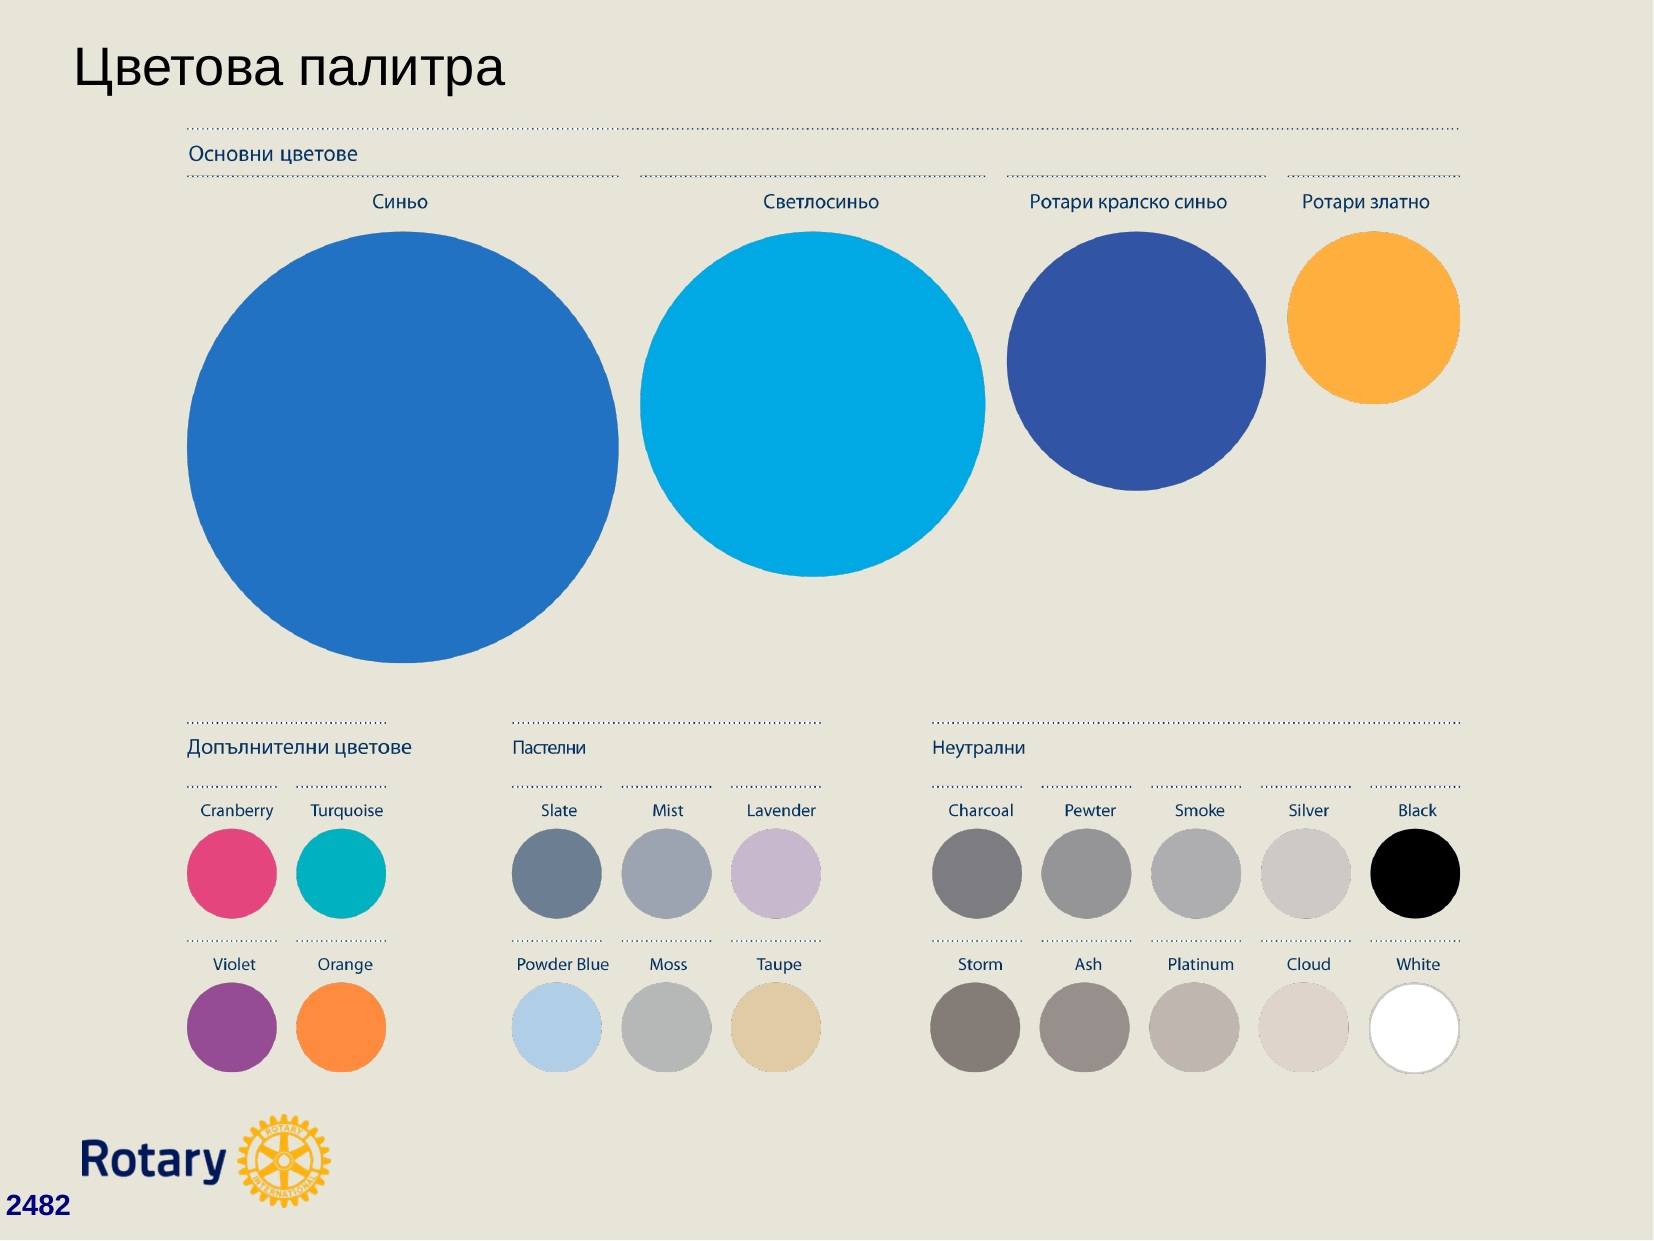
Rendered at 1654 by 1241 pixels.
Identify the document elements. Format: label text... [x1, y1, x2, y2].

text_box Цветова палитра [59, 29, 1359, 119]
picture [177, 118, 1471, 1085]
